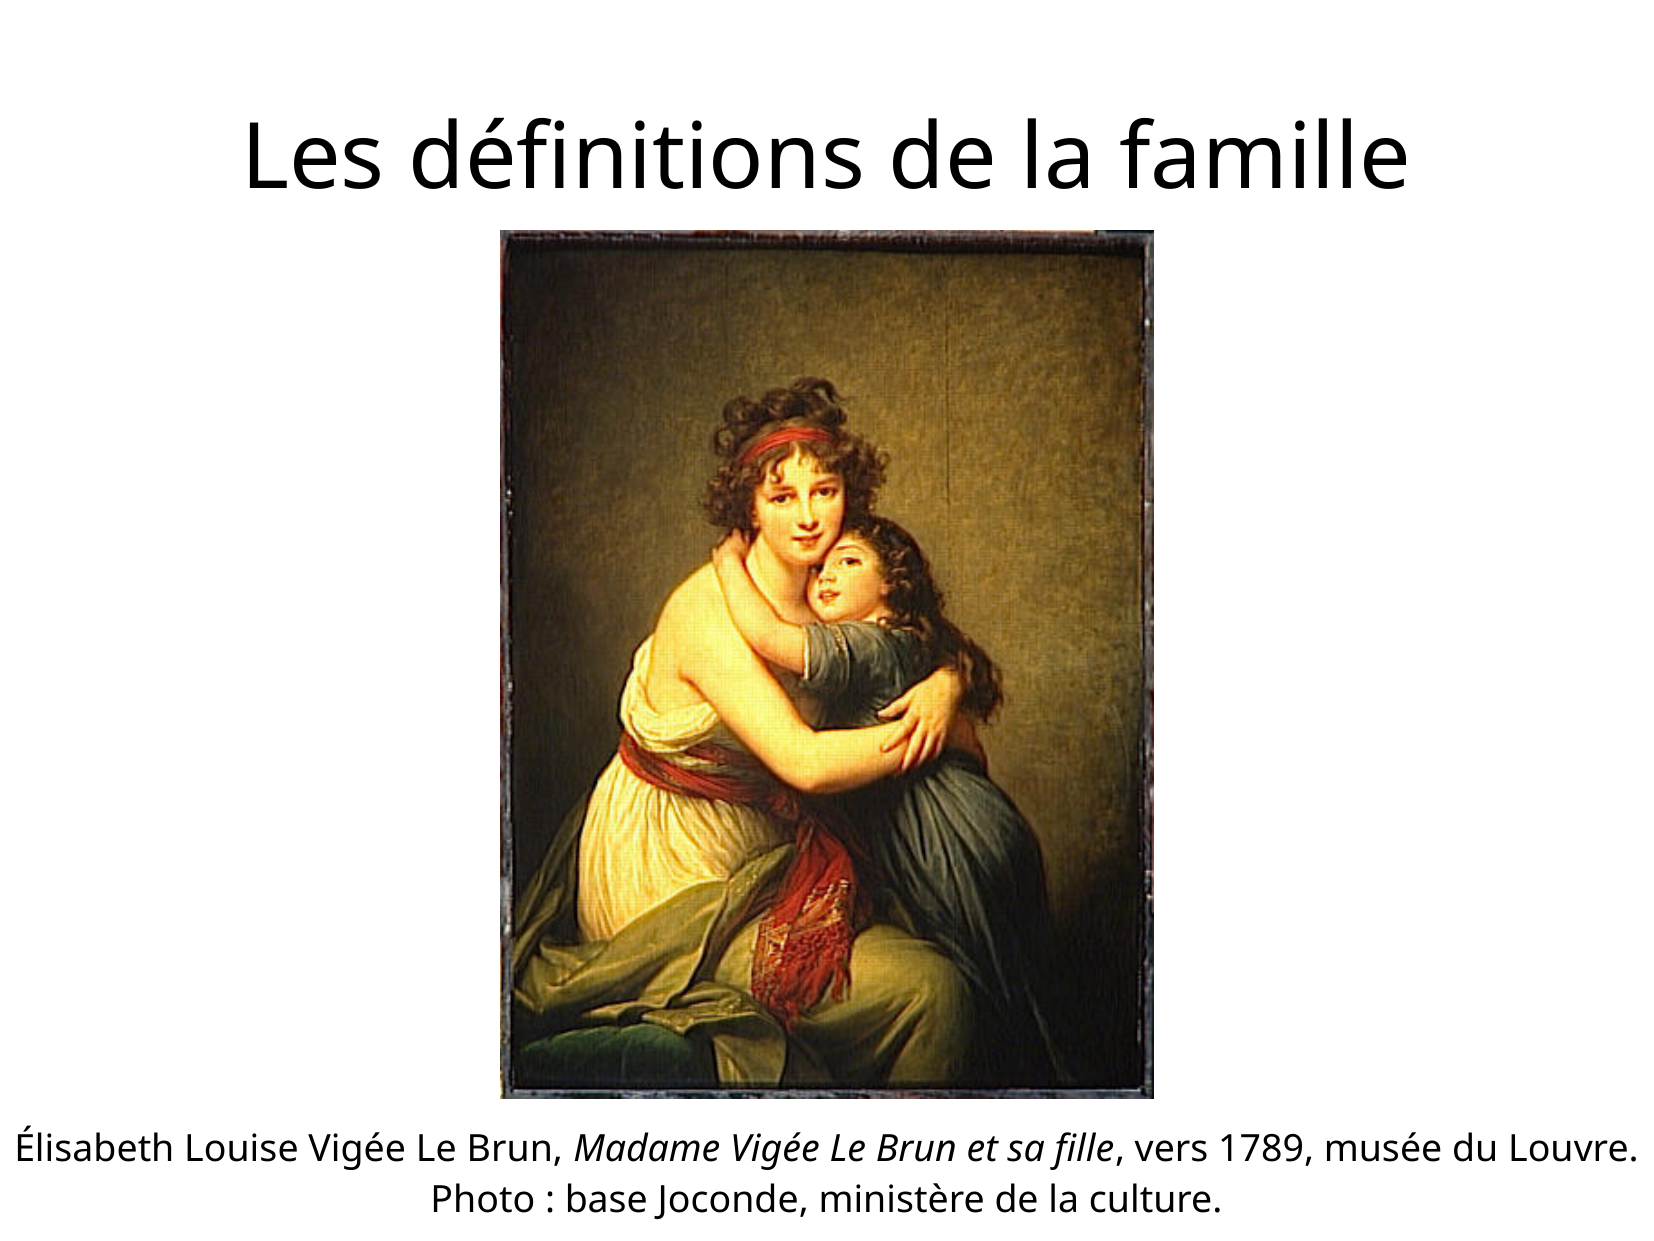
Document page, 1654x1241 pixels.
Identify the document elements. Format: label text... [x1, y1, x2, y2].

title Les définitions de la famille [82, 49, 1571, 257]
text_box Élisabeth Louise Vigée Le Brun, Madame Vigée Le Brun et sa fille, vers 1789, musée du Louvre. Photo : base Joconde, ministère de la culture. [117, 1122, 1537, 1224]
picture [500, 230, 1154, 1099]
